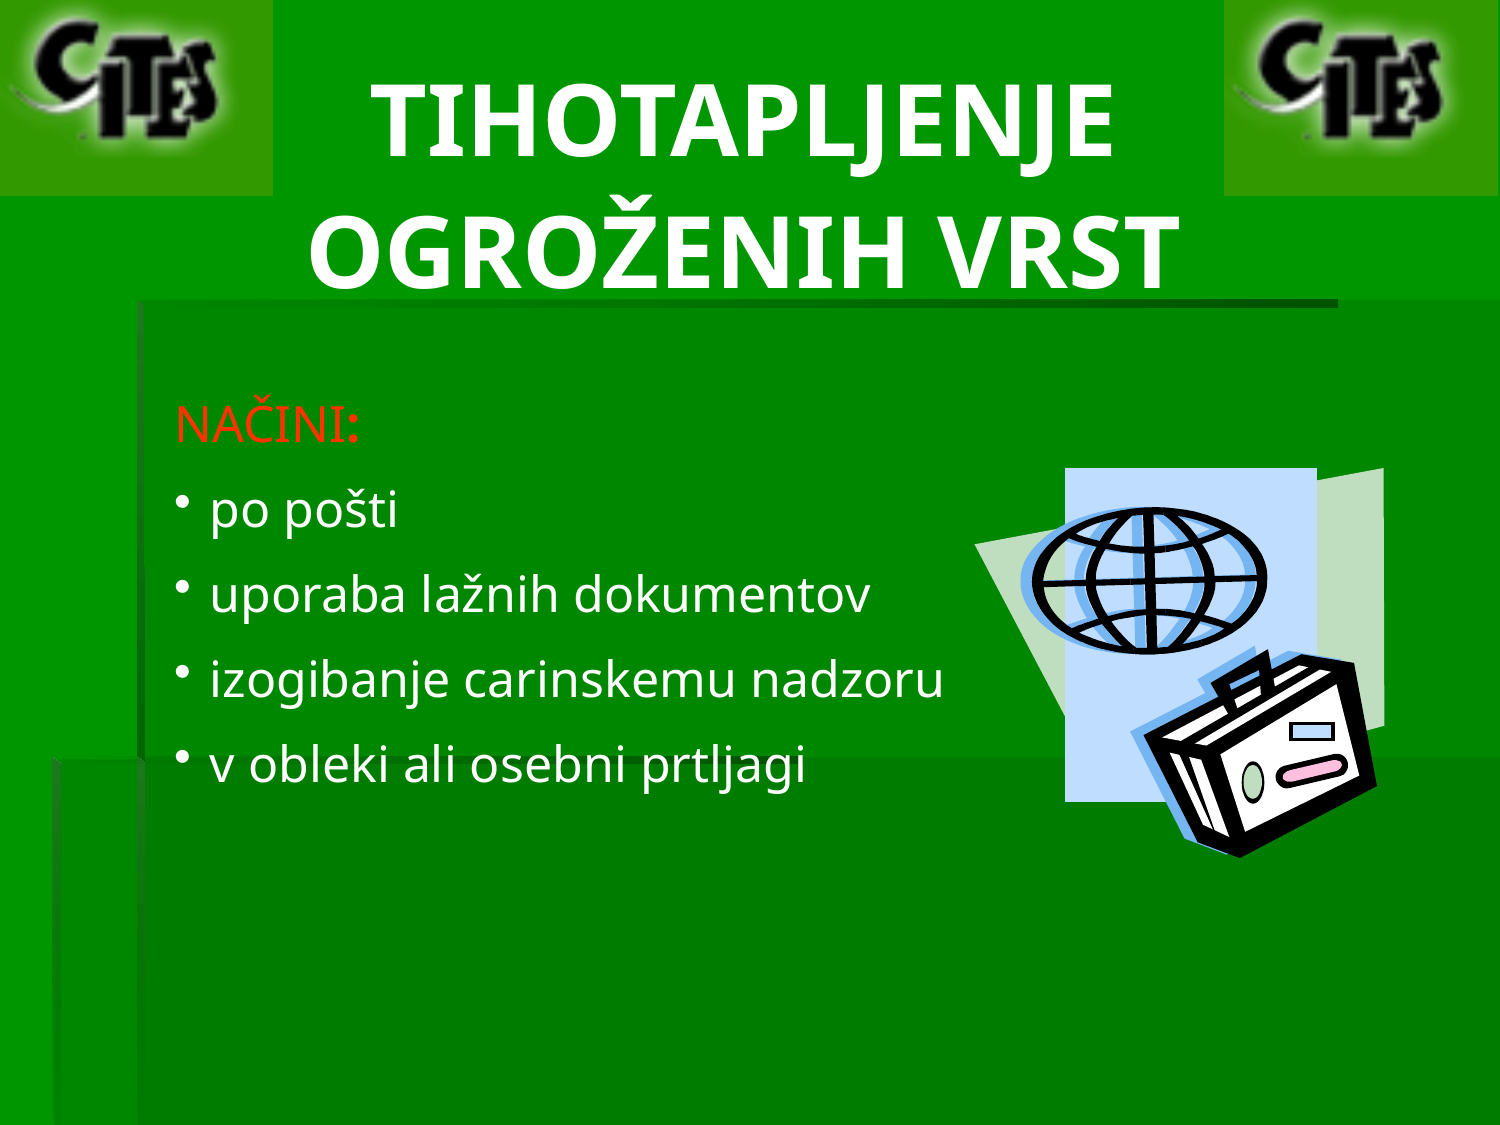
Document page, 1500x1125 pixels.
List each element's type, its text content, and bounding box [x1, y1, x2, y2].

picture [1224, 0, 1498, 196]
picture [0, 0, 273, 196]
text_box TIHOTAPLJENJE OGROŽENIH VRST [249, 37, 1238, 317]
text_box NAČINI: po pošti uporaba lažnih dokumentov izogibanje carinskemu nadzoru v obleki ali osebni prtljagi [159, 385, 1272, 801]
picture [974, 467, 1385, 859]
